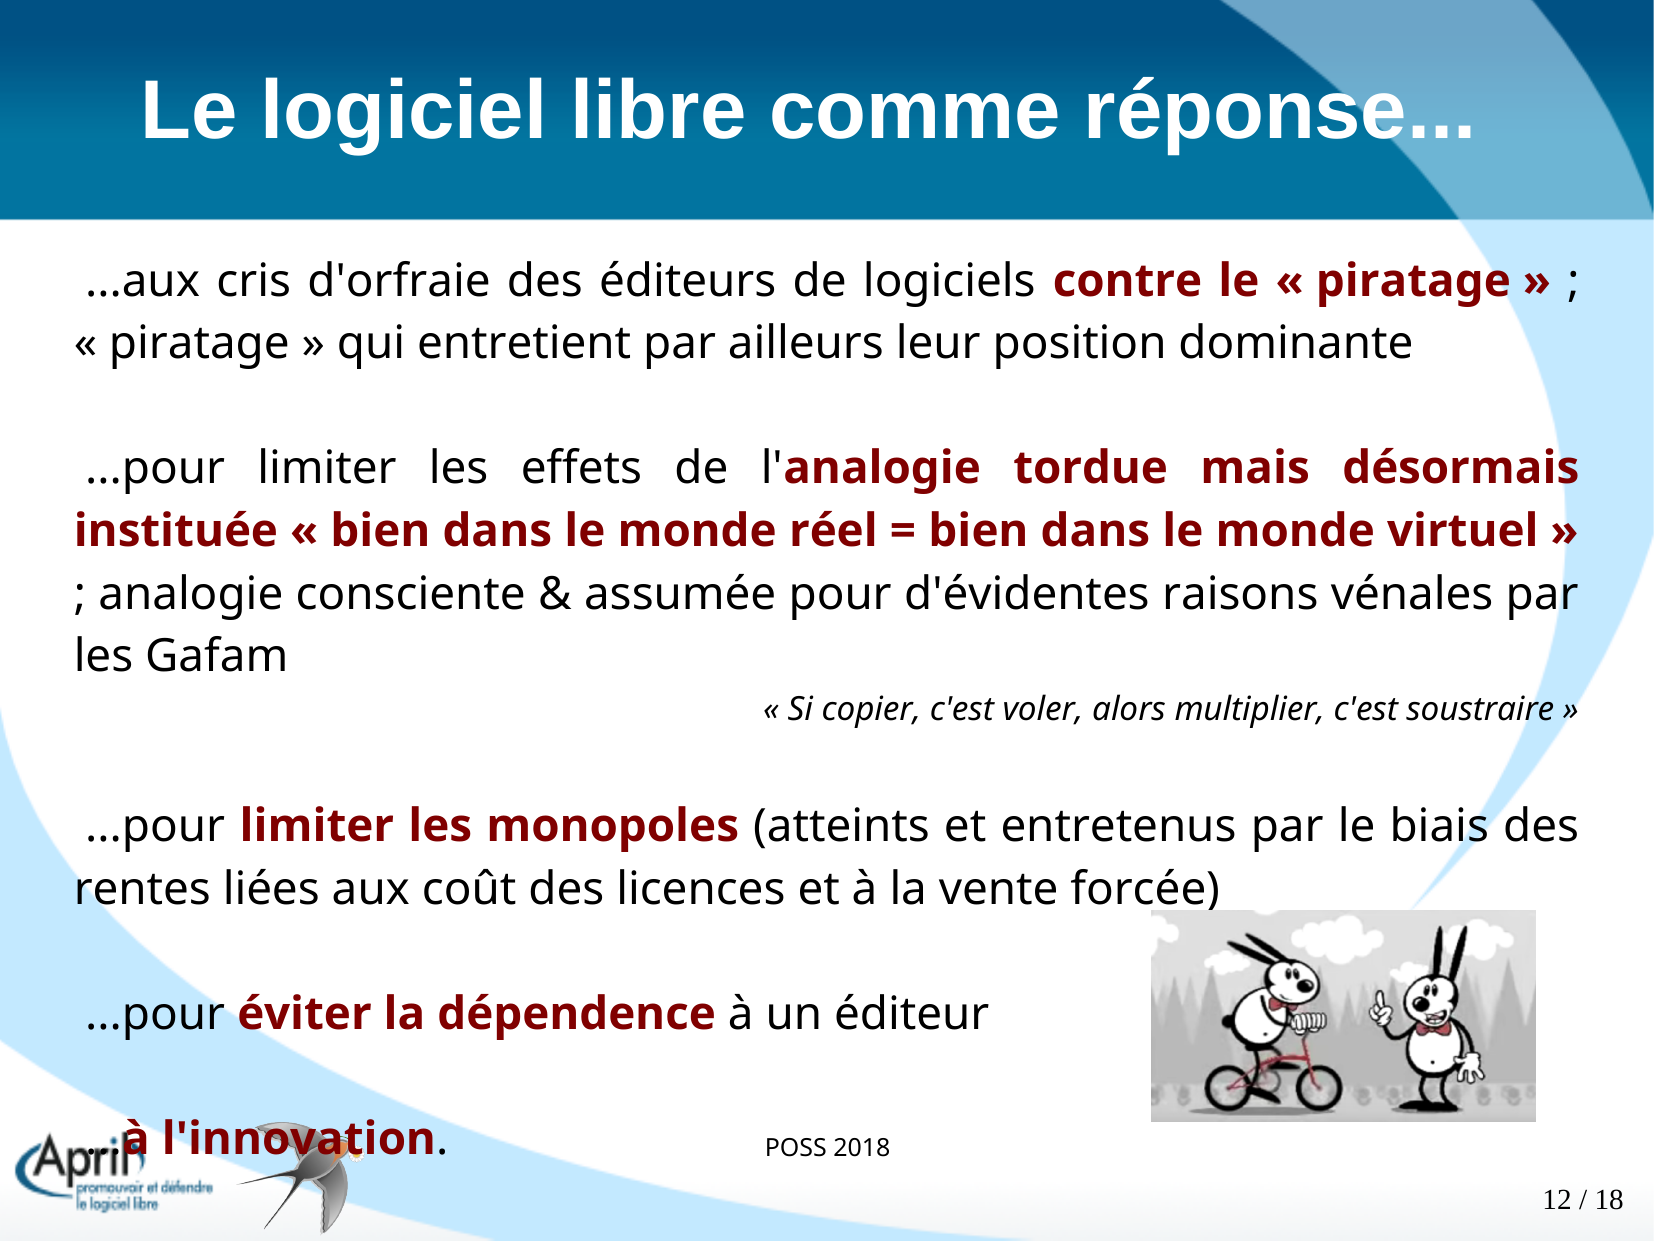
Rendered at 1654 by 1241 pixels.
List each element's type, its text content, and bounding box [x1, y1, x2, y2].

text_box ...aux cris d'orfraie des éditeurs de logiciels contre le « piratage » ; « piratage » qui entretient par ailleurs leur position dominante ...pour limiter les effets de l'analogie tordue mais désormais instituée « bien dans le monde réel = bien dans le monde virtuel » ; analogie consciente & assumée pour d'évidentes raisons vénales par les Gafam « Si copier, c'est voler, alors multiplier, c'est soustraire » ...pour limiter les monopoles (atteints et entretenus par le biais des rentes liées aux coût des licences et à la vente forcée) ...pour éviter la dépendence à un éditeur ...à l'innovation. [59, 240, 1595, 1182]
title Le logiciel libre comme réponse... [76, 5, 1565, 213]
picture [0, 0, 1654, 1241]
